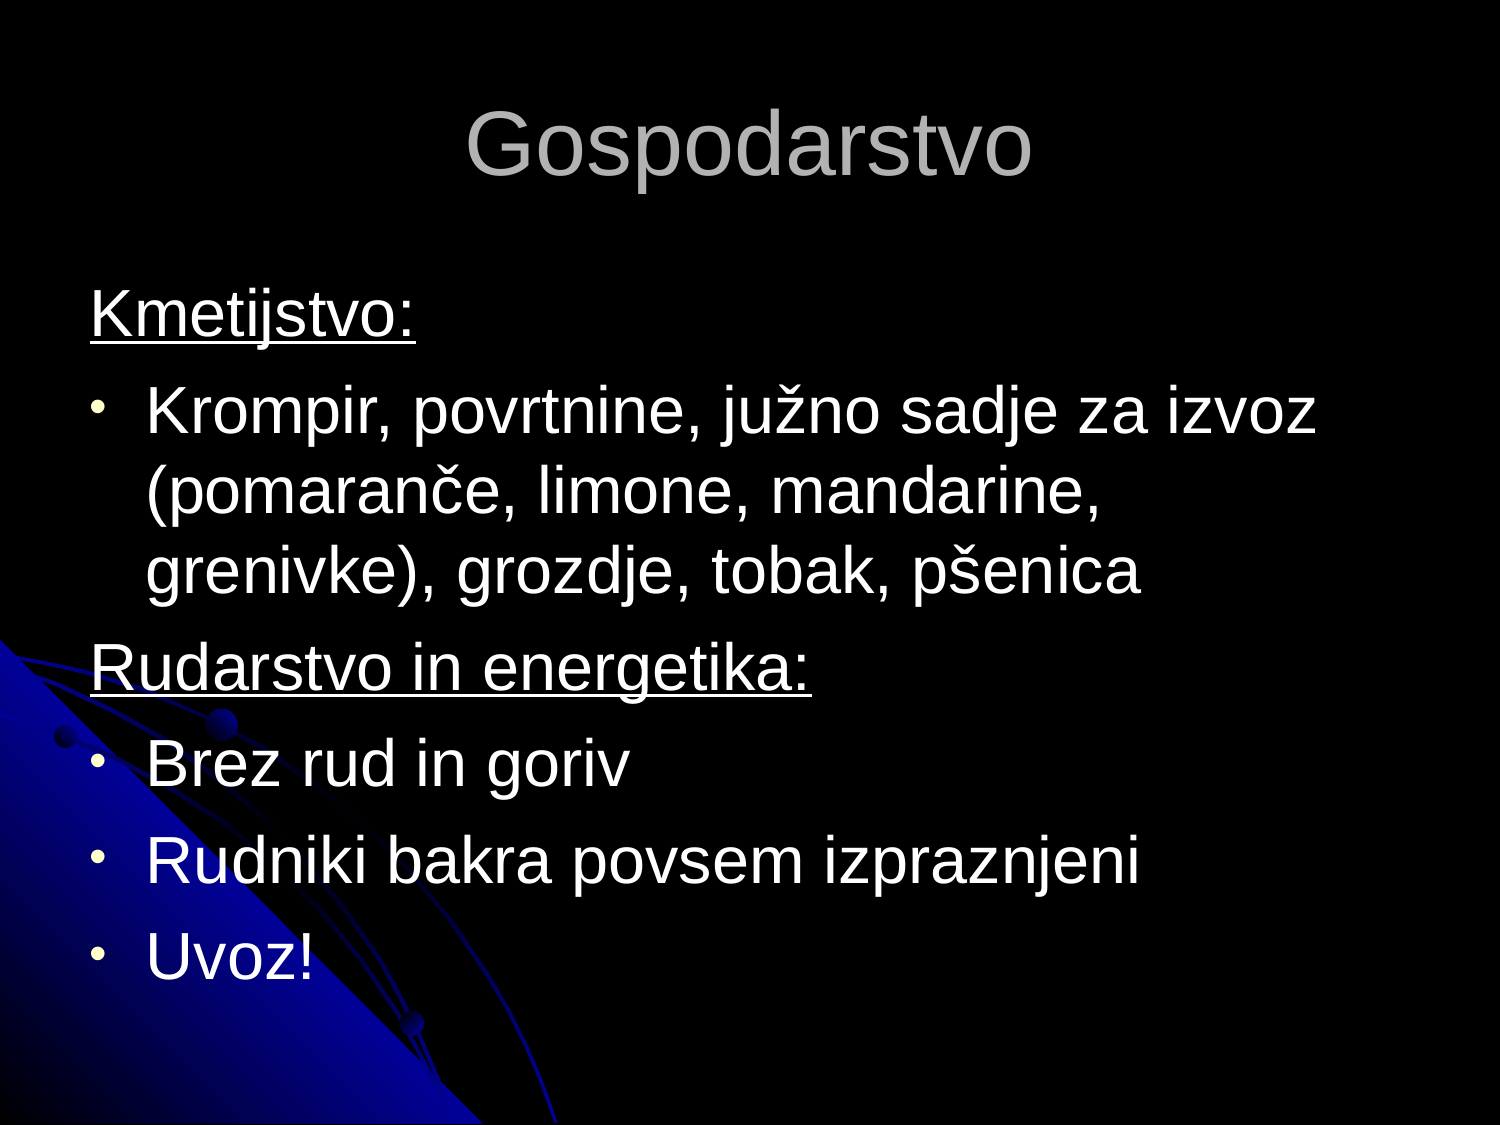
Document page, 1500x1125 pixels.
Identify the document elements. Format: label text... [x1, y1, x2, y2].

list Kmetijstvo: Krompir, povrtnine, južno sadje za izvoz (pomaranče, limone, mandarine, grenivke), grozdje, tobak, pšenica Rudarstvo in energetika: Brez rud in goriv Rudniki bakra povsem izpraznjeni Uvoz! [75, 262, 1425, 1001]
title Gospodarstvo [75, 37, 1425, 241]
